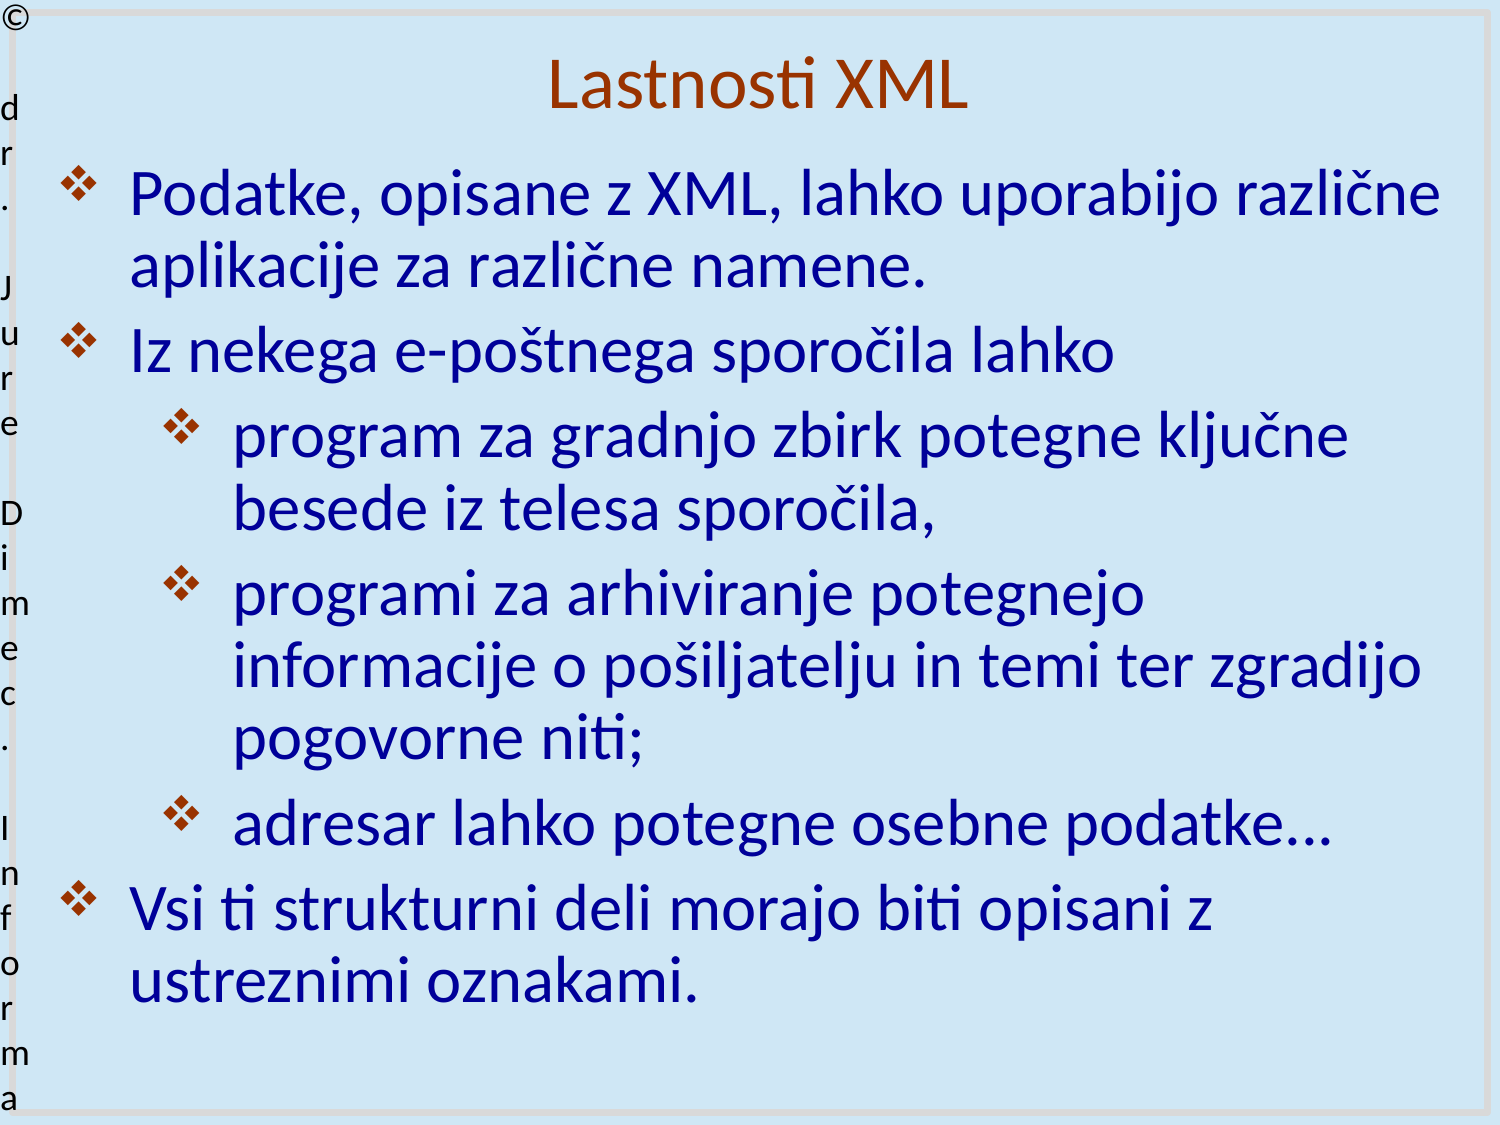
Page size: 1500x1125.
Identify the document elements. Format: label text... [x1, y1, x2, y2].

list Podatke, opisane z XML, lahko uporabijo različne aplikacije za različne namene. Iz nekega e-poštnega sporočila lahko program za gradnjo zbirk potegne ključne besede iz telesa sporočila, programi za arhiviranje potegnejo informacije o pošiljatelju in temi ter zgradijo pogovorne niti; adresar lahko potegne osebne podatke... Vsi ti strukturni deli morajo biti opisani z ustreznimi oznakami. [41, 149, 1471, 1094]
title Lastnosti XML [50, 24, 1468, 132]
